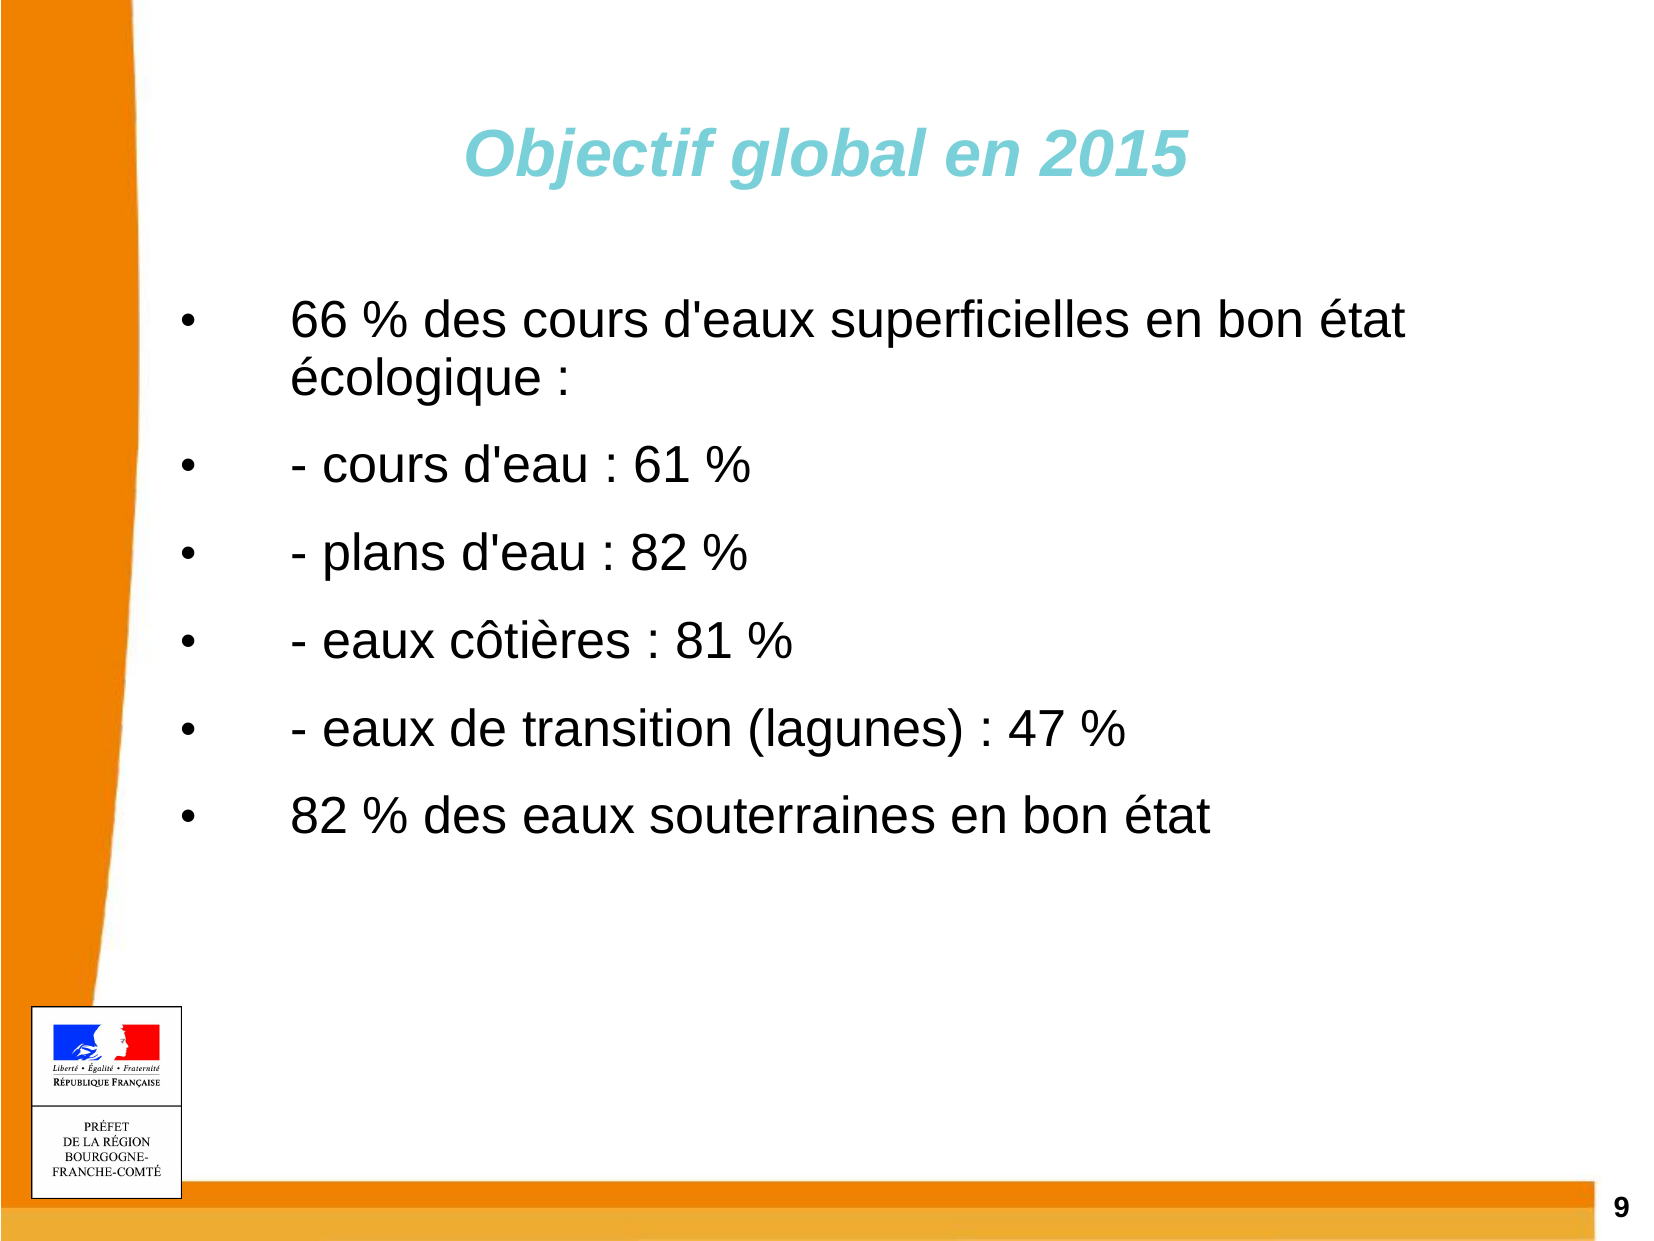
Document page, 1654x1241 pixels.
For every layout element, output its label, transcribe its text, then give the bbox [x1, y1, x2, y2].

picture [1, 0, 1654, 1241]
title Objectif global en 2015 [82, 49, 1571, 257]
list • 66 % des cours d'eaux superficielles en bon état écologique : • - cours d'eau : 61 % • - plans d'eau : 82 % • - eaux côtières : 81 % • - eaux de transition (lagunes) : 47 % • 82 % des eaux souterraines en bon état [179, 290, 1509, 1010]
